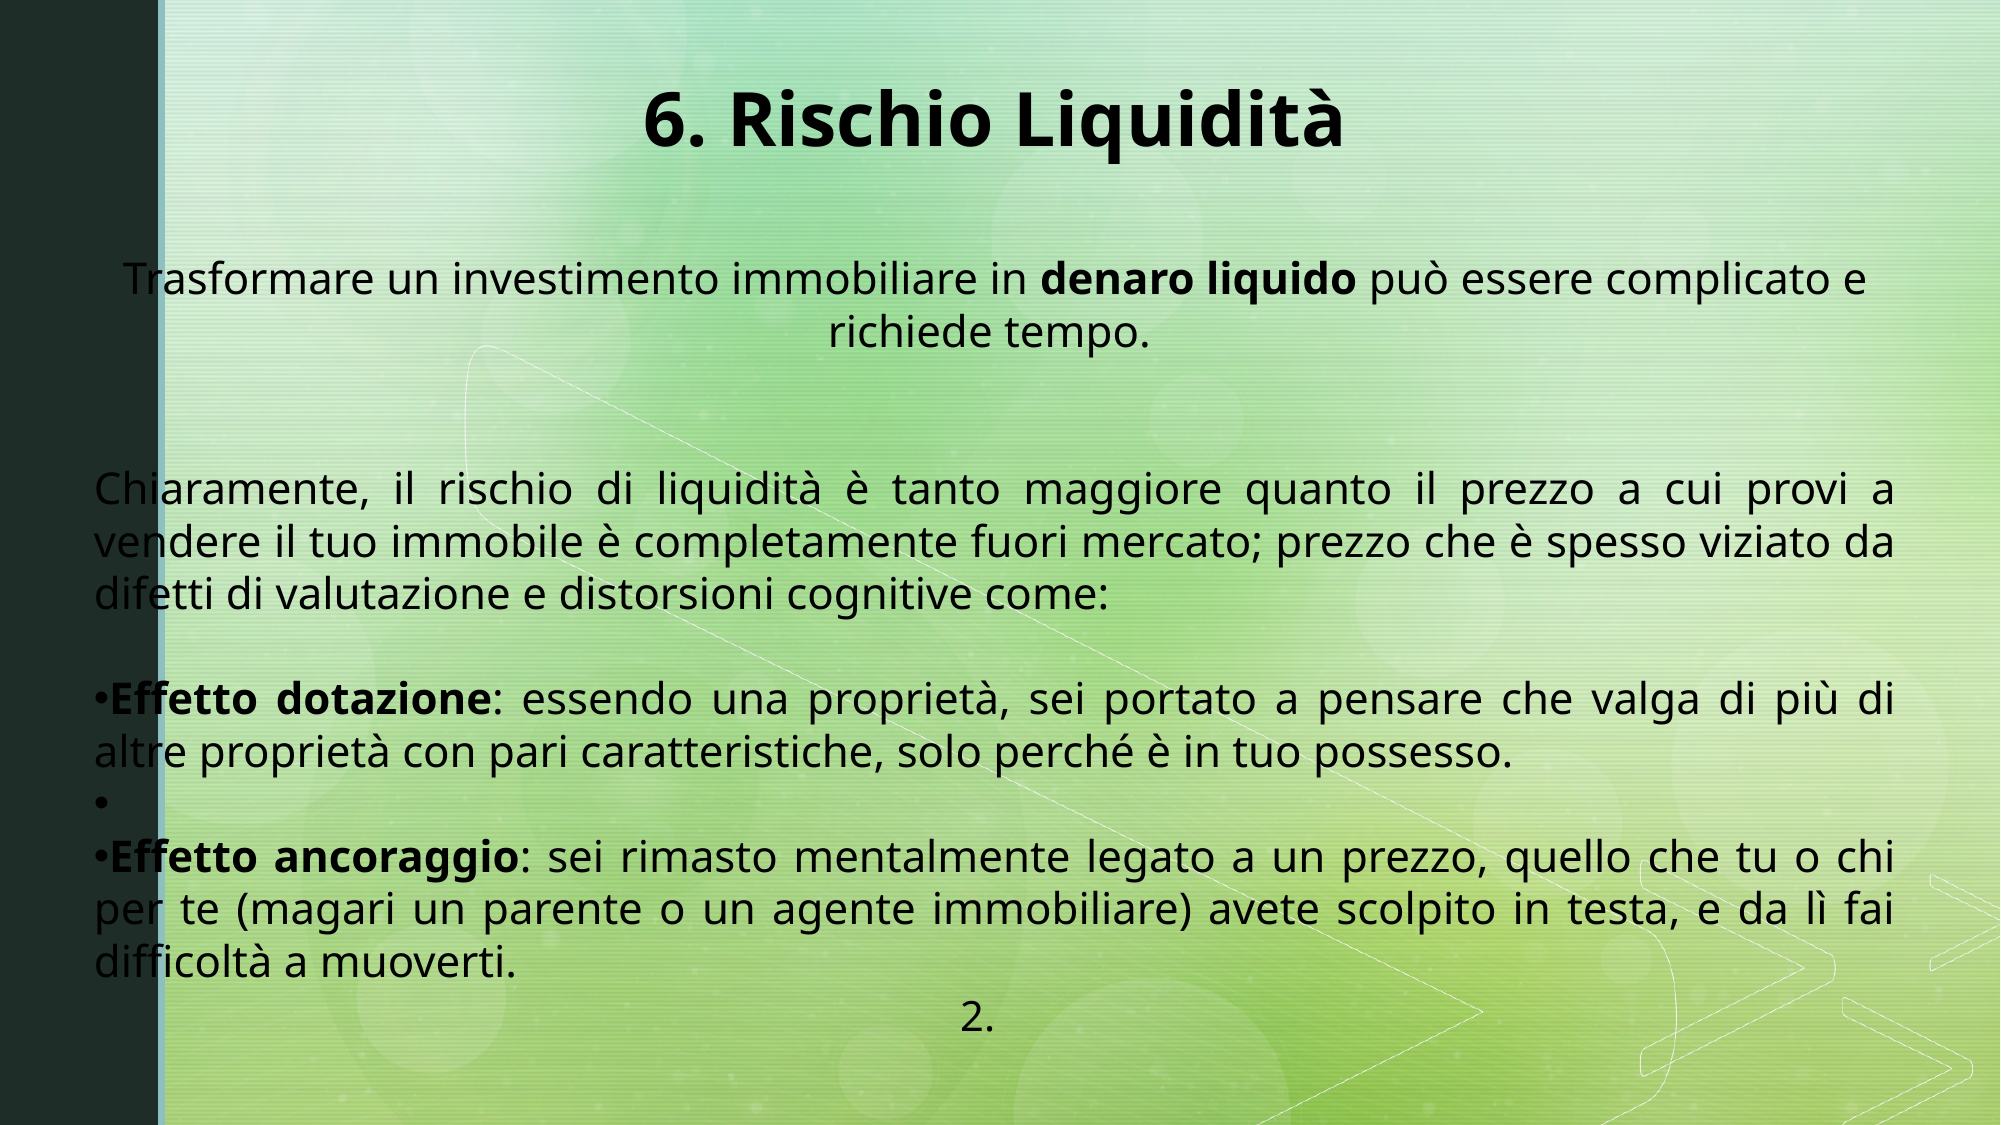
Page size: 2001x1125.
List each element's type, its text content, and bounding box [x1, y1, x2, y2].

text_box 6. Rischio Liquidità Trasformare un investimento immobiliare in denaro liquido può essere complicato e richiede tempo. Chiaramente, il rischio di liquidità è tanto maggiore quanto il prezzo a cui provi a vendere il tuo immobile è completamente fuori mercato; prezzo che è spesso viziato da difetti di valutazione e distorsioni cognitive come: Effetto dotazione: essendo una proprietà, sei portato a pensare che valga di più di altre proprietà con pari caratteristiche, solo perché è in tuo possesso. Effetto ancoraggio: sei rimasto mentalmente legato a un prezzo, quello che tu o chi per te (magari un parente o un agente immobiliare) avete scolpito in testa, e da lì fai difficoltà a muoverti. [78, 63, 1922, 1054]
